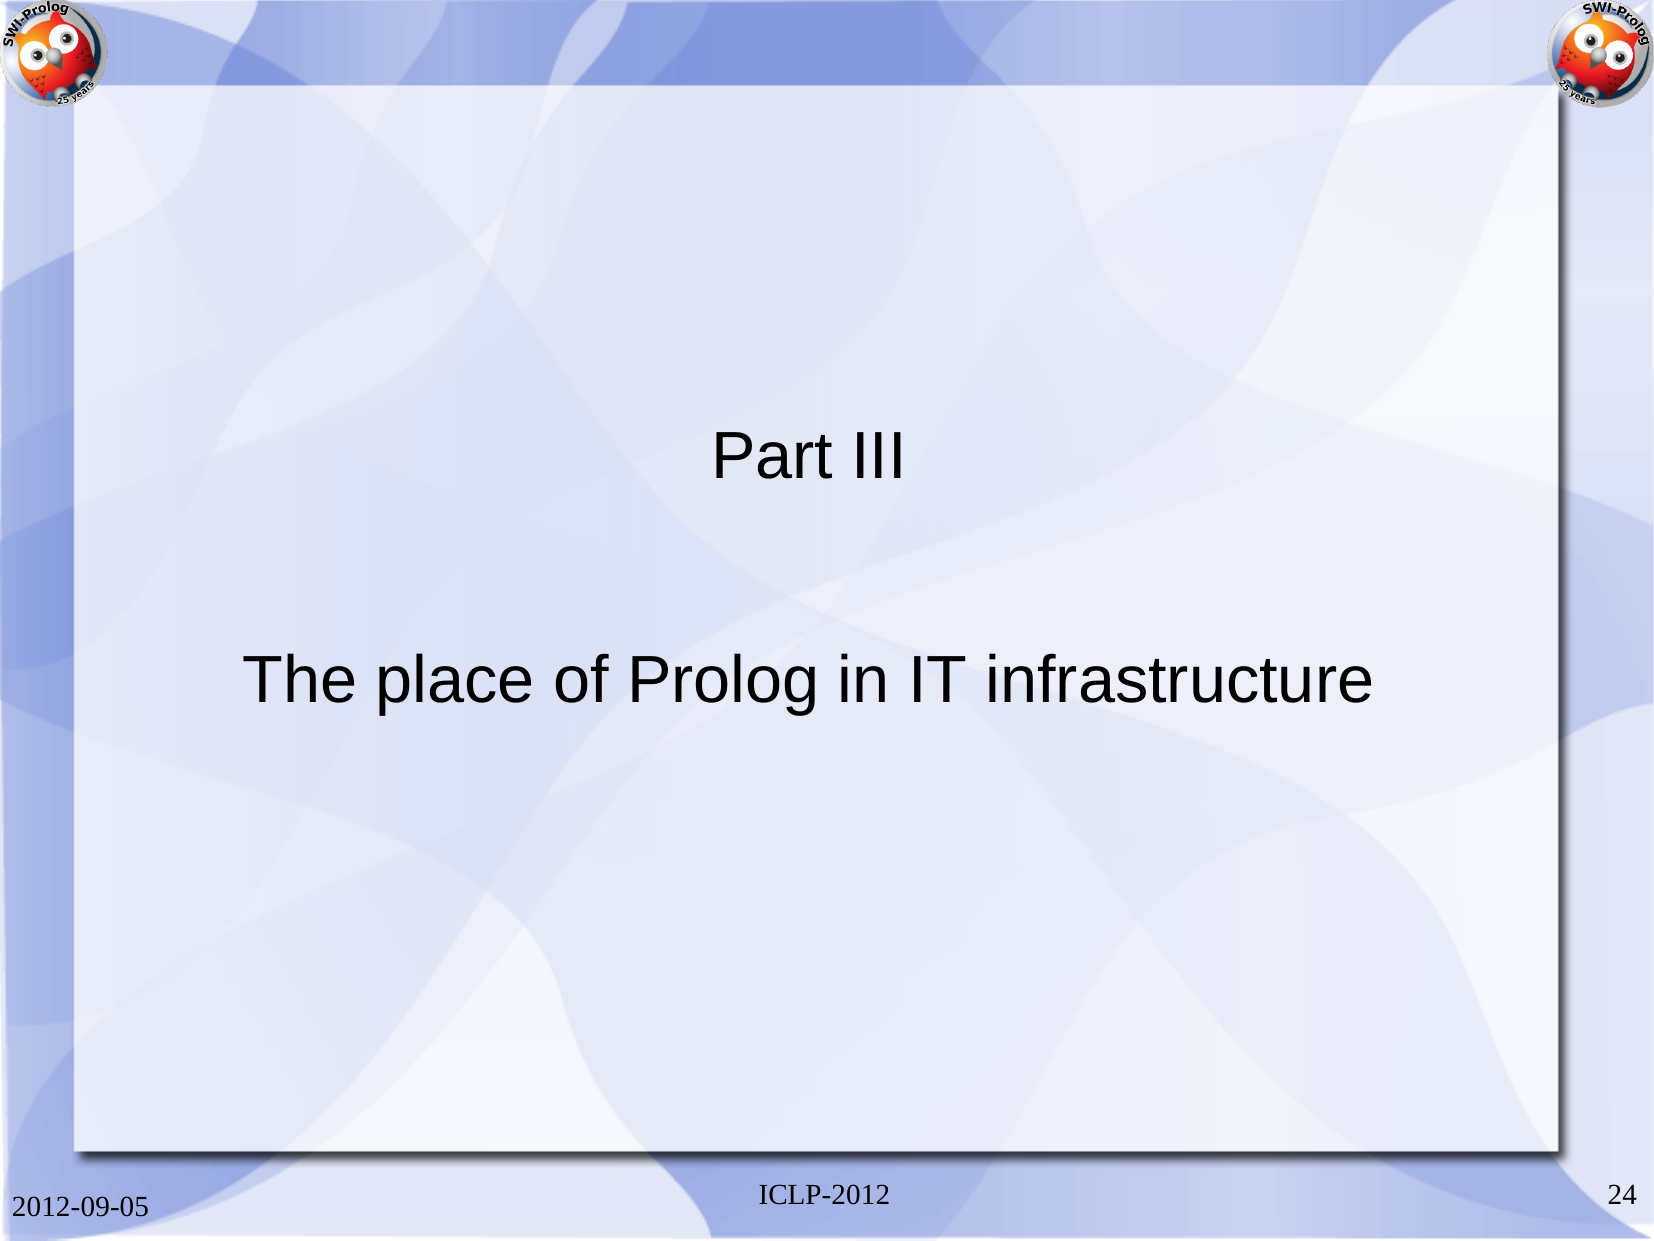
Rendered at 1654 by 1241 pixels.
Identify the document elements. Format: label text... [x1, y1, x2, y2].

picture [0, 0, 1654, 1241]
subtitle Part III The place of Prolog in IT infrastructure [82, 90, 1536, 1045]
